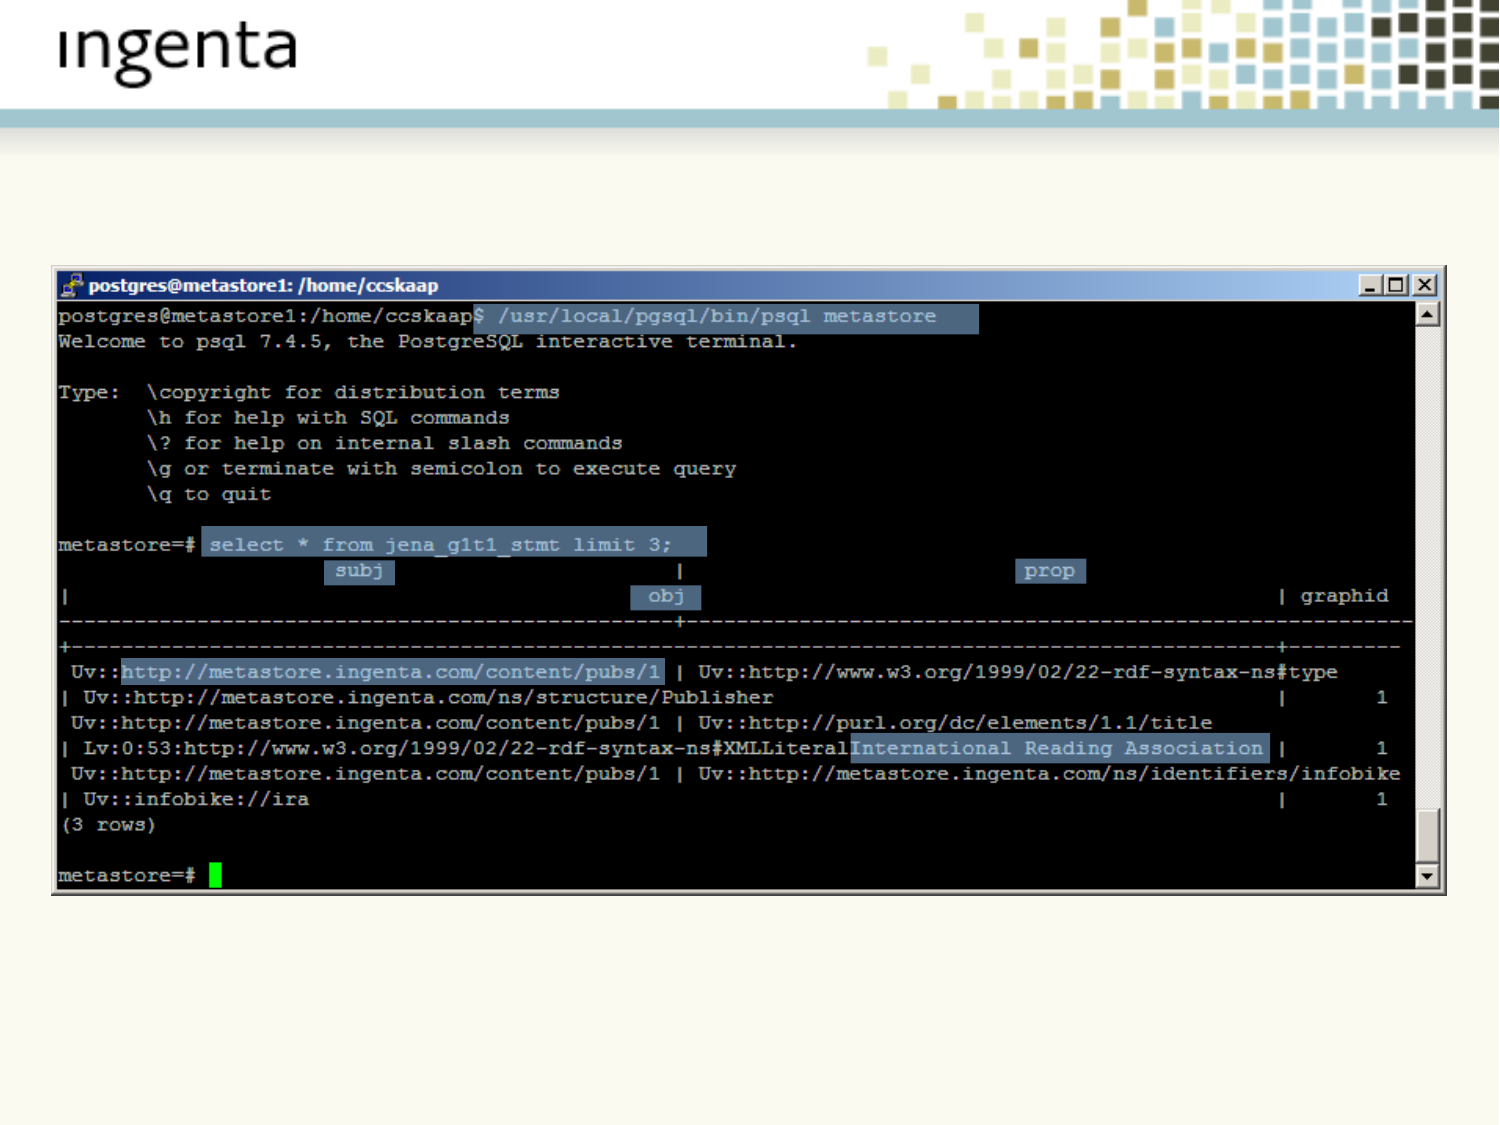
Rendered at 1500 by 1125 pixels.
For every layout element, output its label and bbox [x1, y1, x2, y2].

picture [0, 0, 1499, 1125]
text_box [324, 560, 395, 586]
text_box [201, 526, 708, 557]
text_box [1015, 558, 1087, 584]
text_box [473, 303, 980, 335]
text_box [850, 732, 1271, 764]
text_box [121, 658, 665, 685]
text_box [630, 585, 702, 611]
